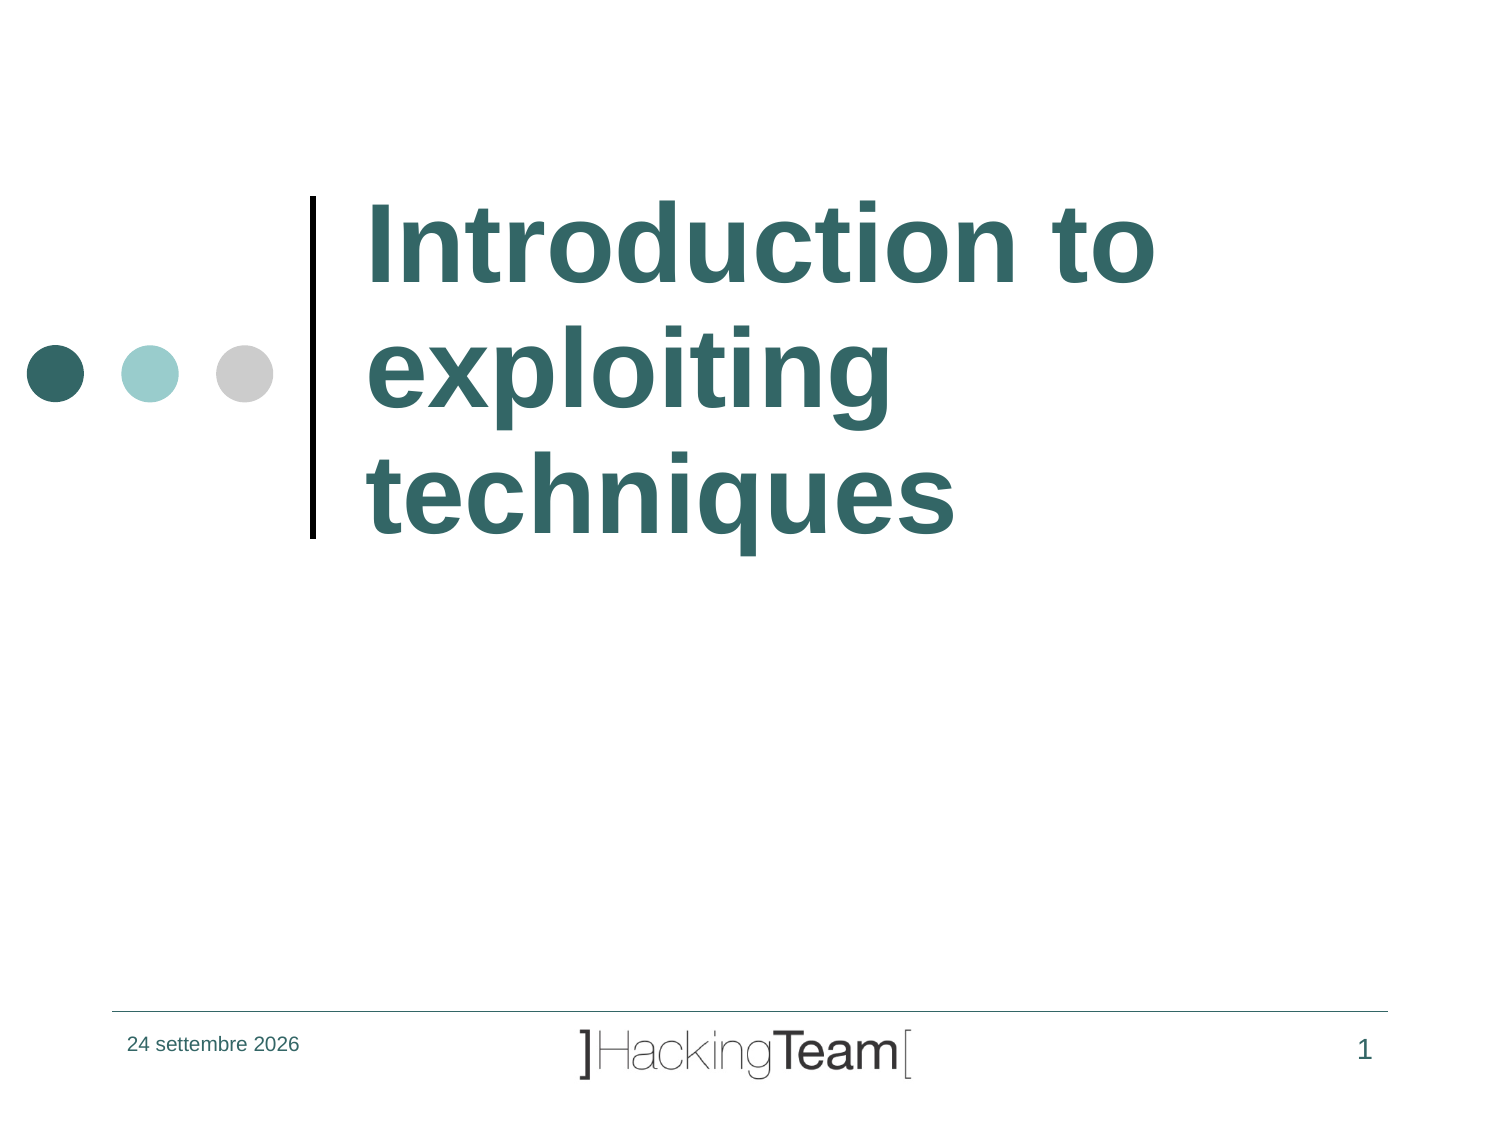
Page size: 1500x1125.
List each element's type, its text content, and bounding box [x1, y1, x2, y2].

text_box 4 febbraio 2011 [112, 1023, 363, 1099]
title Introduction to exploiting techniques [349, 173, 1413, 565]
picture [574, 1023, 916, 1084]
text_box <number> [1187, 1023, 1388, 1099]
